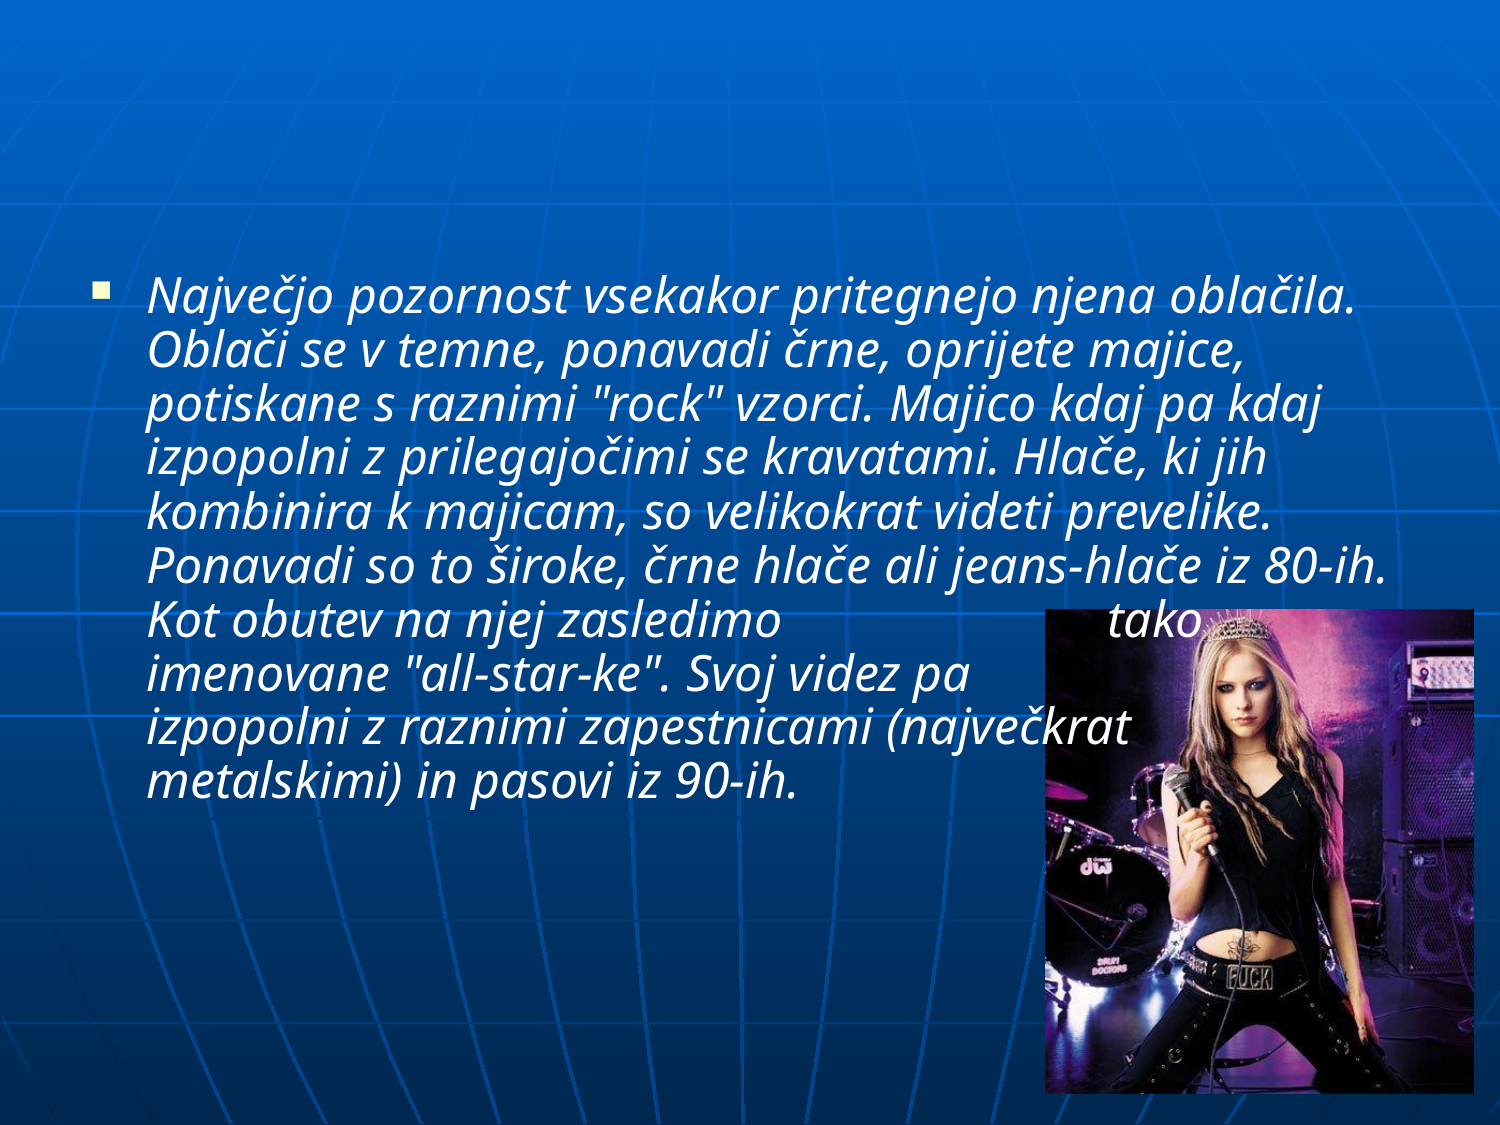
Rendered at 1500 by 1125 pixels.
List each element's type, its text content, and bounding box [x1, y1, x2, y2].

picture [1045, 609, 1474, 1094]
list Največjo pozornost vsekakor pritegnejo njena oblačila. Oblači se v temne, ponavadi črne, oprijete majice, potiskane s raznimi "rock" vzorci. Majico kdaj pa kdaj izpopolni z prilegajočimi se kravatami. Hlače, ki jih kombinira k majicam, so velikokrat videti prevelike. Ponavadi so to široke, črne hlače ali jeans-hlače iz 80-ih. Kot obutev na njej zasledimo tako imenovane "all-star-ke". Svoj videz pa izpopolni z raznimi zapestnicami (največkrat metalskimi) in pasovi iz 90-ih. [75, 262, 1425, 1006]
